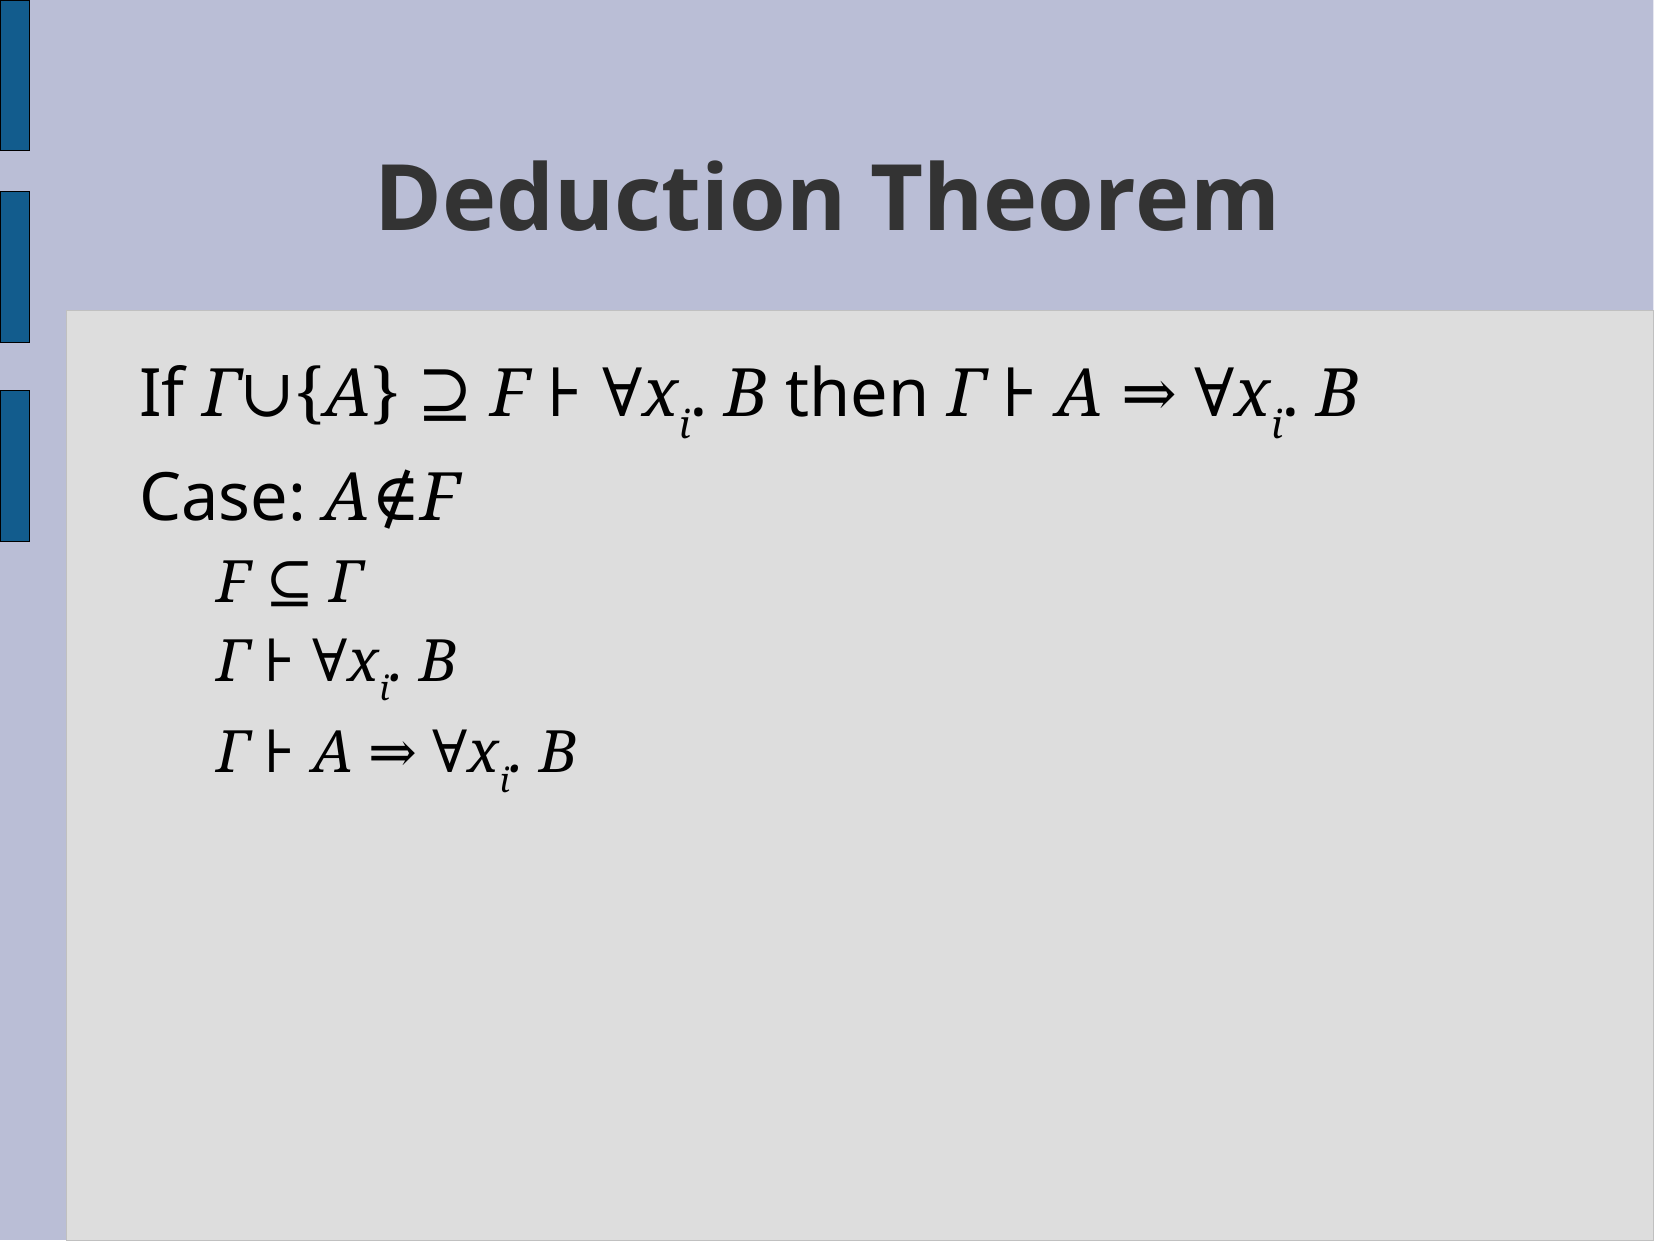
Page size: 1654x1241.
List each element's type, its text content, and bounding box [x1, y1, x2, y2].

title Deduction Theorem [121, 91, 1534, 299]
list If Γ∪{A} ⊇ F ⊦ ∀xi. B then Γ ⊦ A ⇒ ∀xi. B Case: A∉F F ⊆ Γ Γ ⊦ ∀xi. B Γ ⊦ A ⇒ ∀xi. B [121, 344, 1534, 1127]
